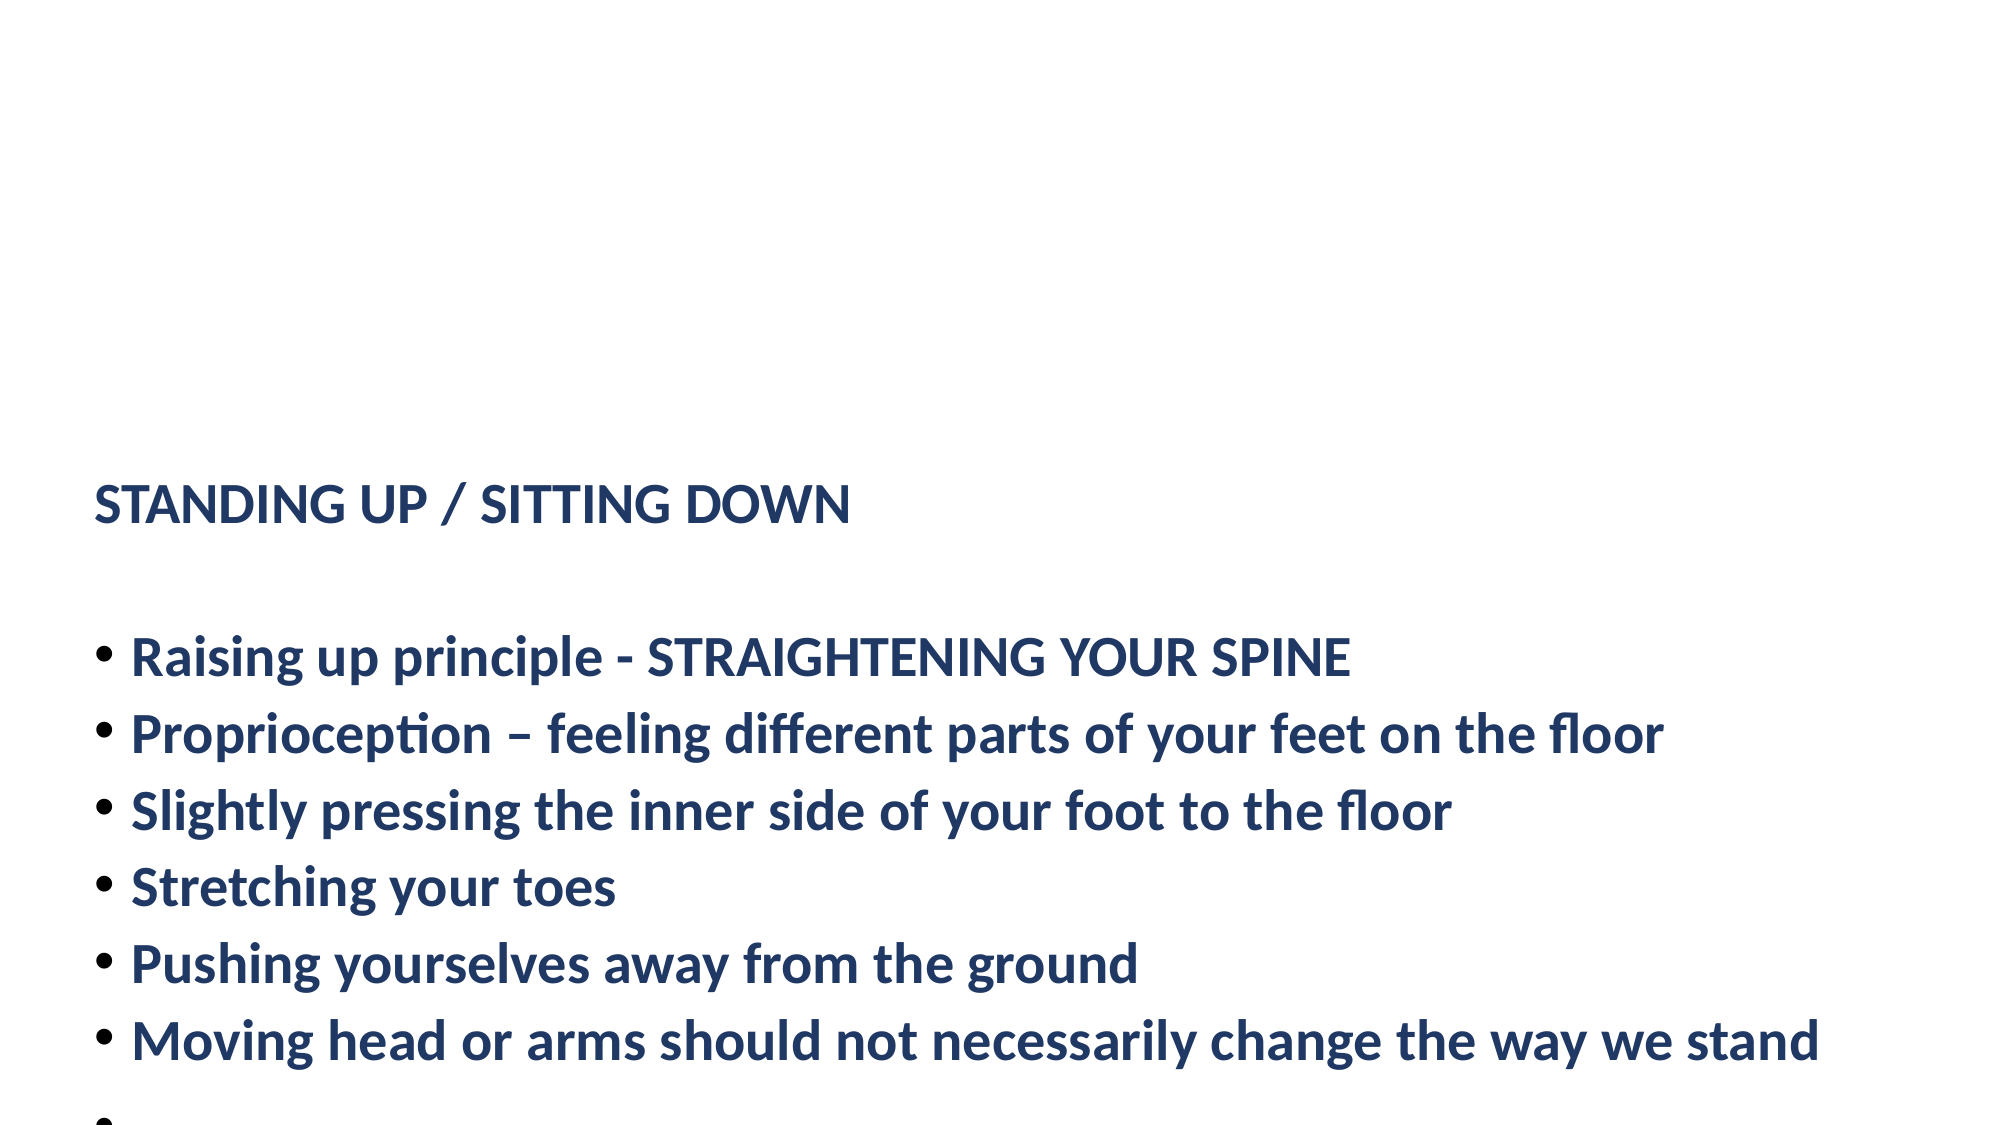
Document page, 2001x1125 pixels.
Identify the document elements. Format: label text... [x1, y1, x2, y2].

list STANDING UP / SITTING DOWN Raising up principle - STRAIGHTENING YOUR SPINE Proprioception – feeling different parts of your feet on the floor Slightly pressing the inner side of your foot to the floor Stretching your toes Pushing yourselves away from the ground Moving head or arms should not necessarily change the way we stand [79, 471, 1855, 1125]
